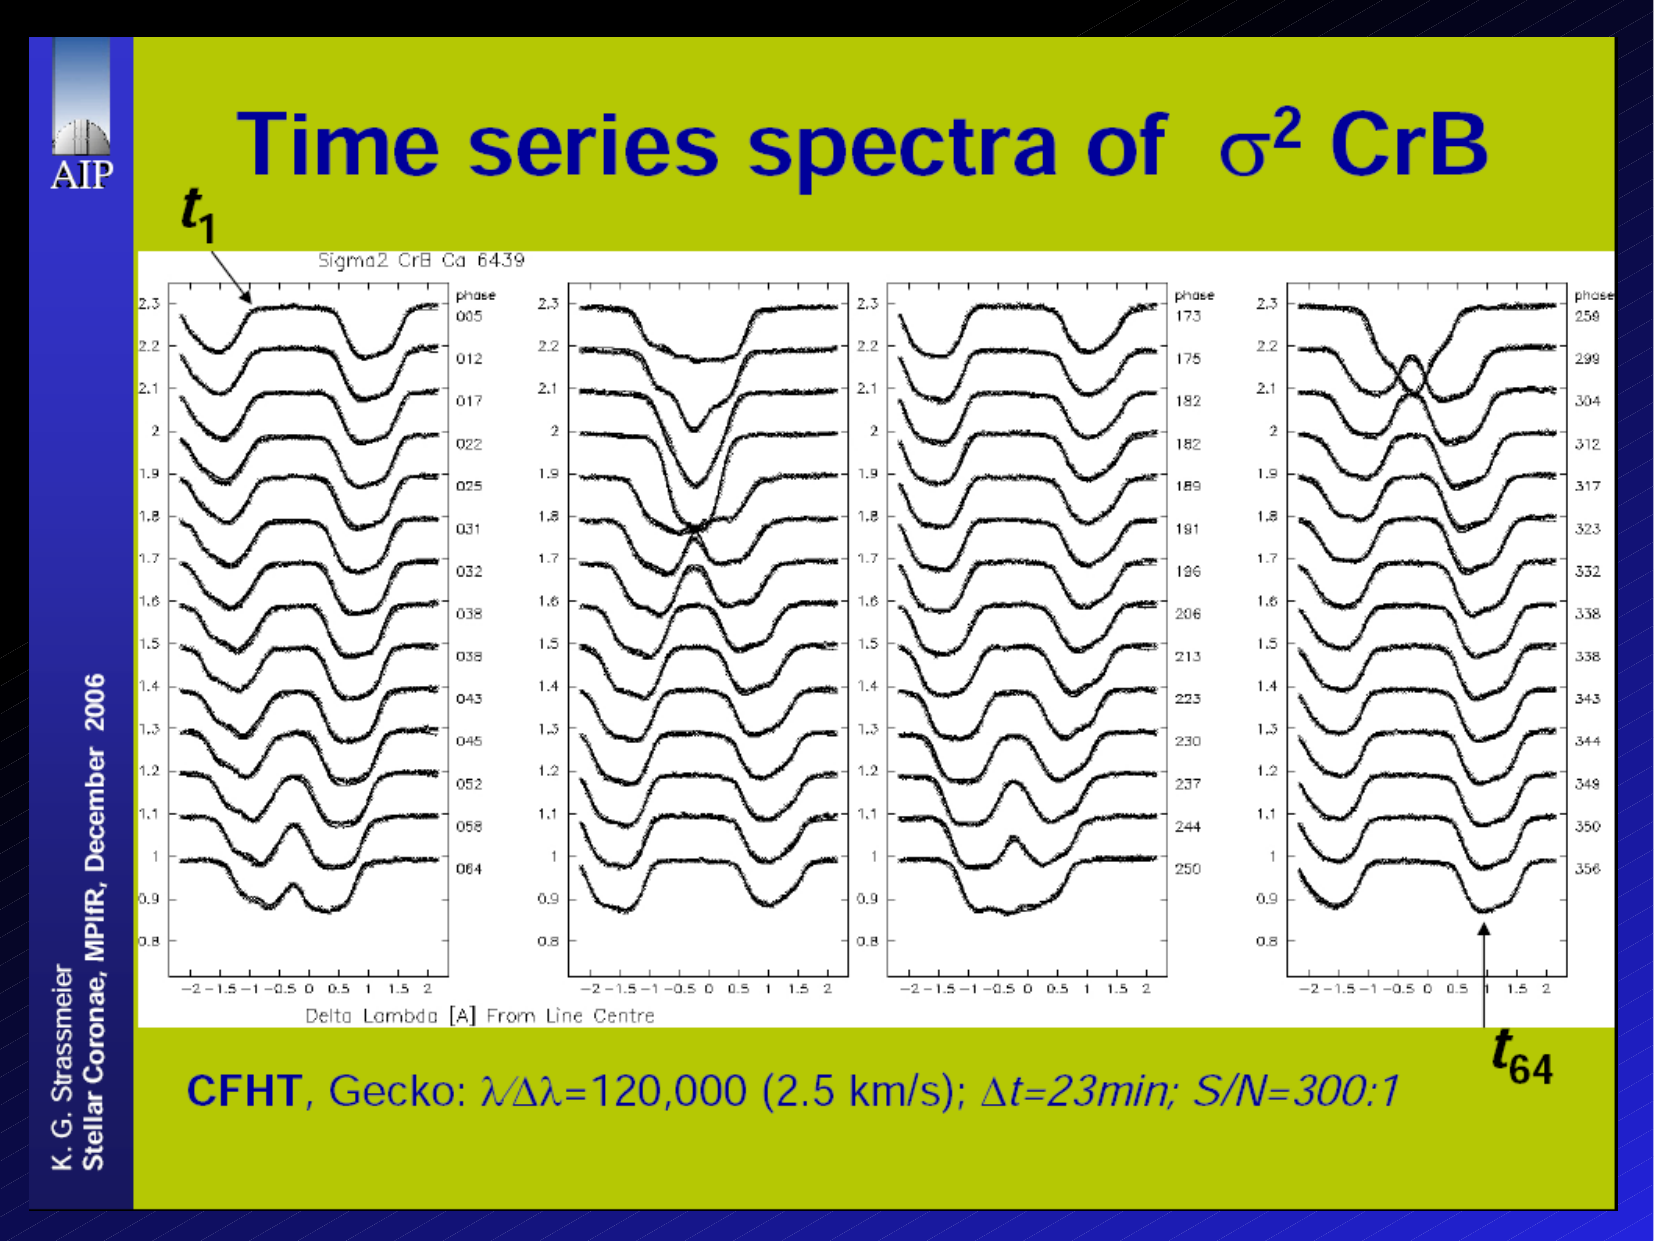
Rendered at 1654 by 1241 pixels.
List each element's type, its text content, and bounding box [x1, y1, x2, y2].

title Outline of the Talk [88, 27, 1577, 37]
picture [29, 37, 1618, 1211]
